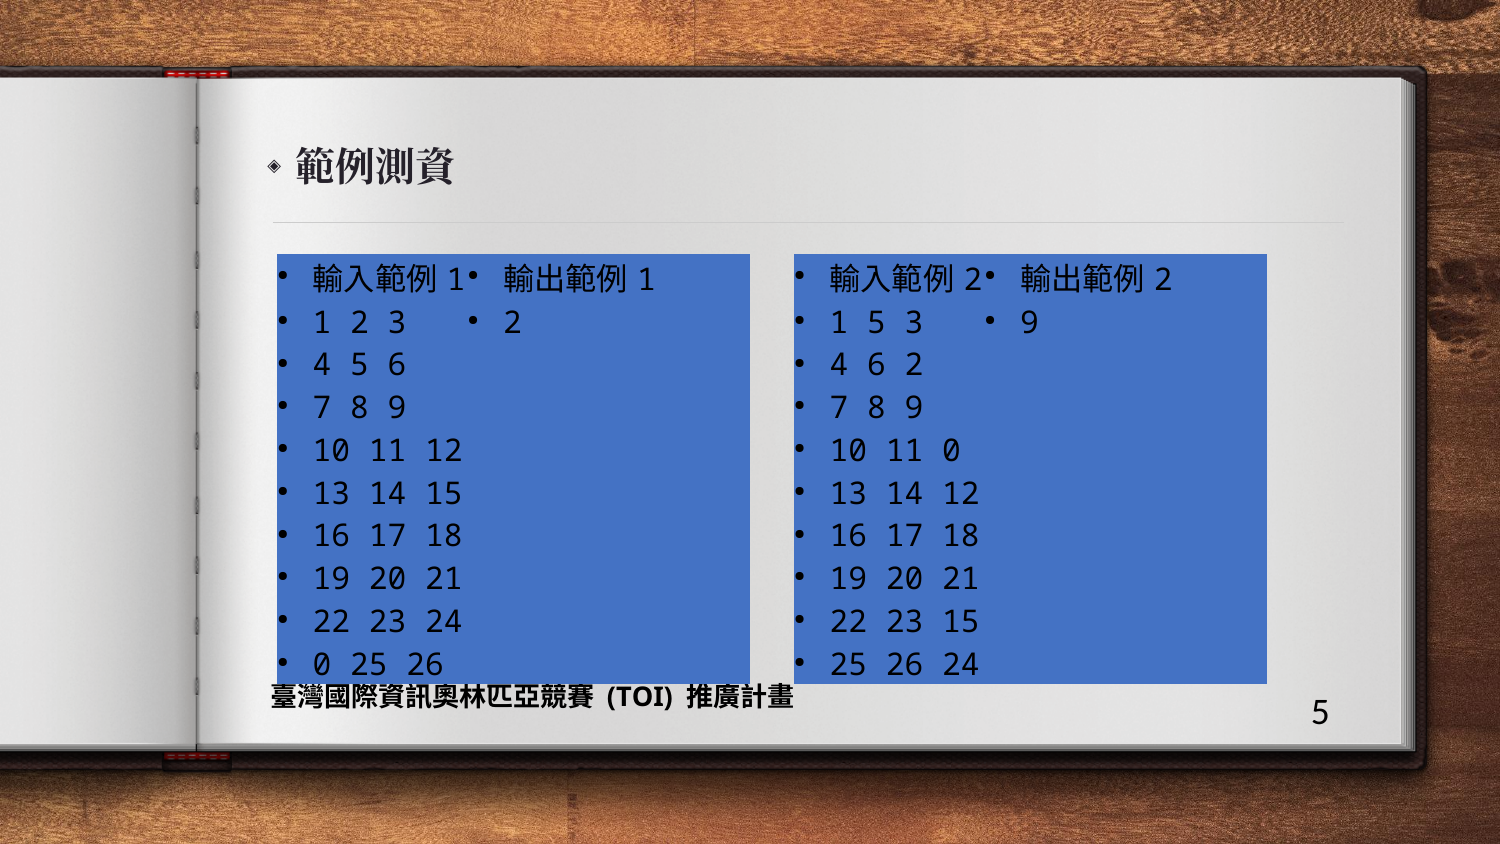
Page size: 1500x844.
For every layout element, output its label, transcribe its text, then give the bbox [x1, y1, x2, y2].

table_header 輸入範例1 1 2 3 4 5 6 7 8 9 10 11 12 13 14 15 16 17 18 19 20 21 22 23 24 0 25 26 [277, 254, 468, 684]
text_box [1295, 672, 1386, 737]
table_header 輸出範例2 9 [985, 254, 1267, 684]
list 範例測資 [252, 126, 1194, 205]
table_header 輸入範例2 1 5 3 4 6 2 7 8 9 10 11 0 13 14 12 16 17 18 19 20 21 22 23 15 25 26 24 [794, 254, 985, 684]
table_header 輸出範例1 2 [468, 254, 750, 684]
